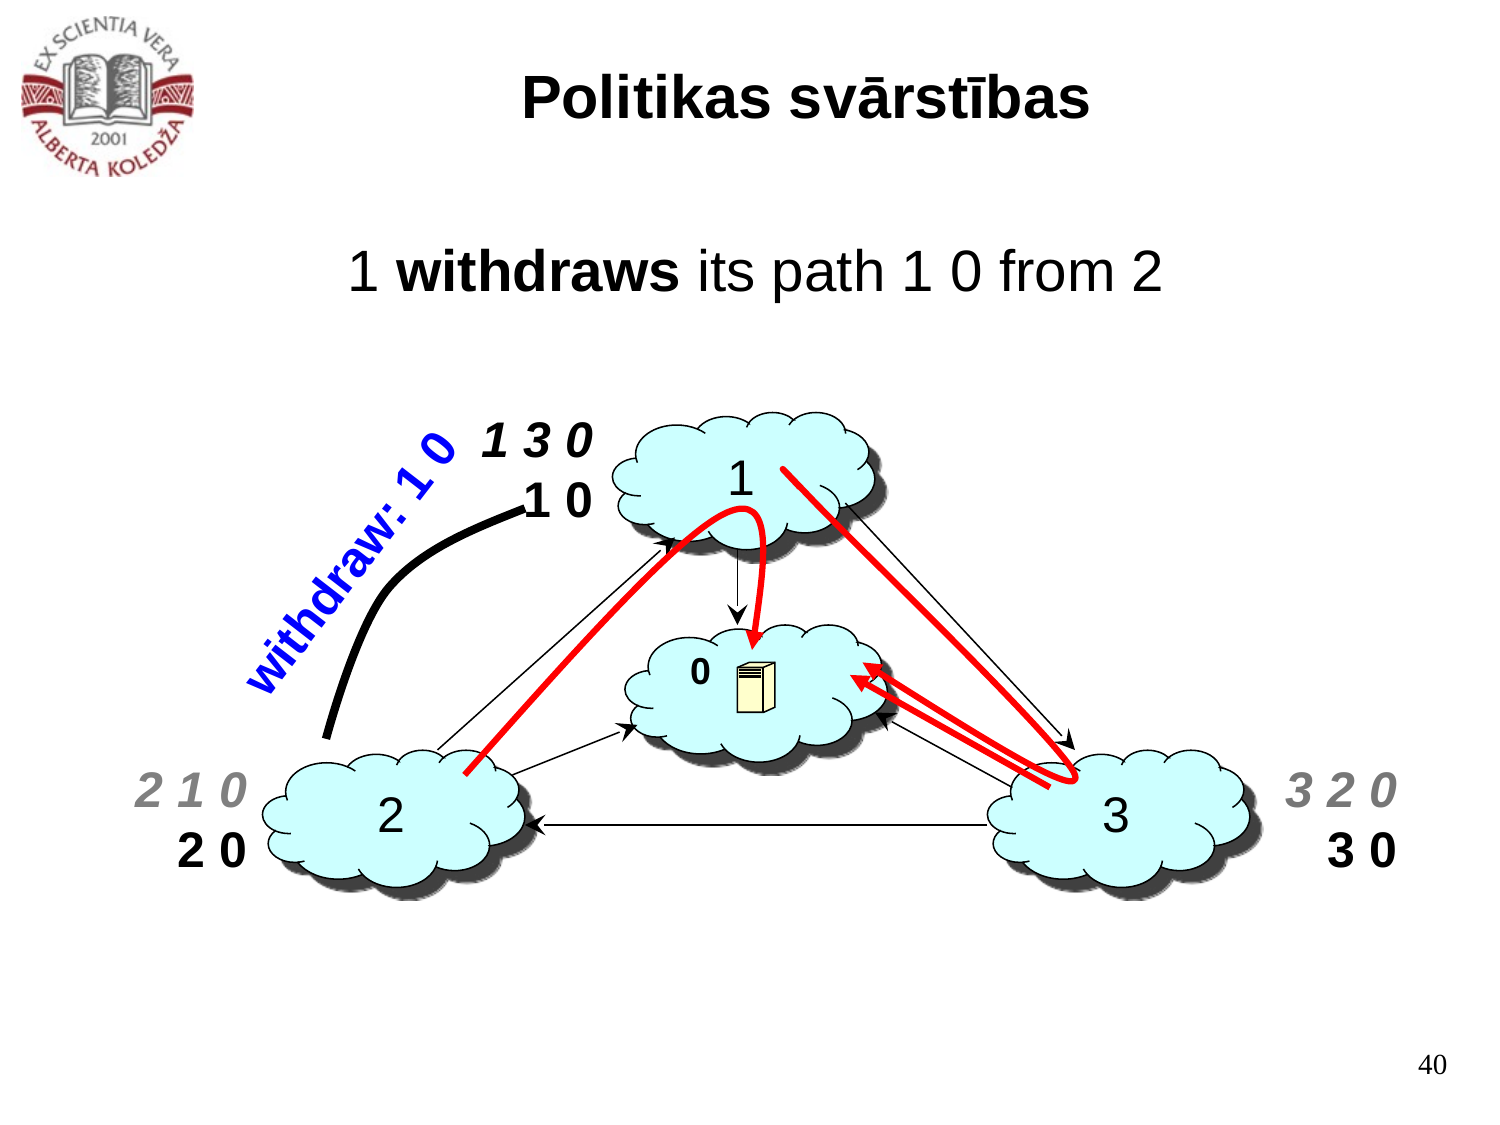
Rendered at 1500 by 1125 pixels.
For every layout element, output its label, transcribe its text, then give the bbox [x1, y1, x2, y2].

text_box 1 withdraws its path 1 0 from 2 [99, 224, 1413, 311]
text_box <skaitlis> [1312, 1037, 1463, 1101]
text_box 2 1 0 2 0 [120, 749, 262, 886]
text_box [262, 750, 525, 888]
text_box 0 [675, 639, 726, 701]
text_box [691, 513, 760, 550]
text_box 3 [1087, 774, 1146, 851]
text_box [612, 412, 875, 546]
title Politikas svārstības [187, 44, 1425, 150]
text_box 1 3 0 1 0 [466, 399, 608, 536]
text_box [1038, 762, 1071, 778]
text_box 1 [712, 437, 771, 513]
text_box 3 2 0 3 0 [1270, 749, 1412, 886]
picture [21, 16, 194, 177]
text_box [624, 624, 886, 763]
text_box [987, 750, 1250, 888]
text_box 2 [362, 774, 421, 851]
text_box [869, 676, 888, 692]
text_box withdraw: 1 0 [212, 401, 484, 723]
